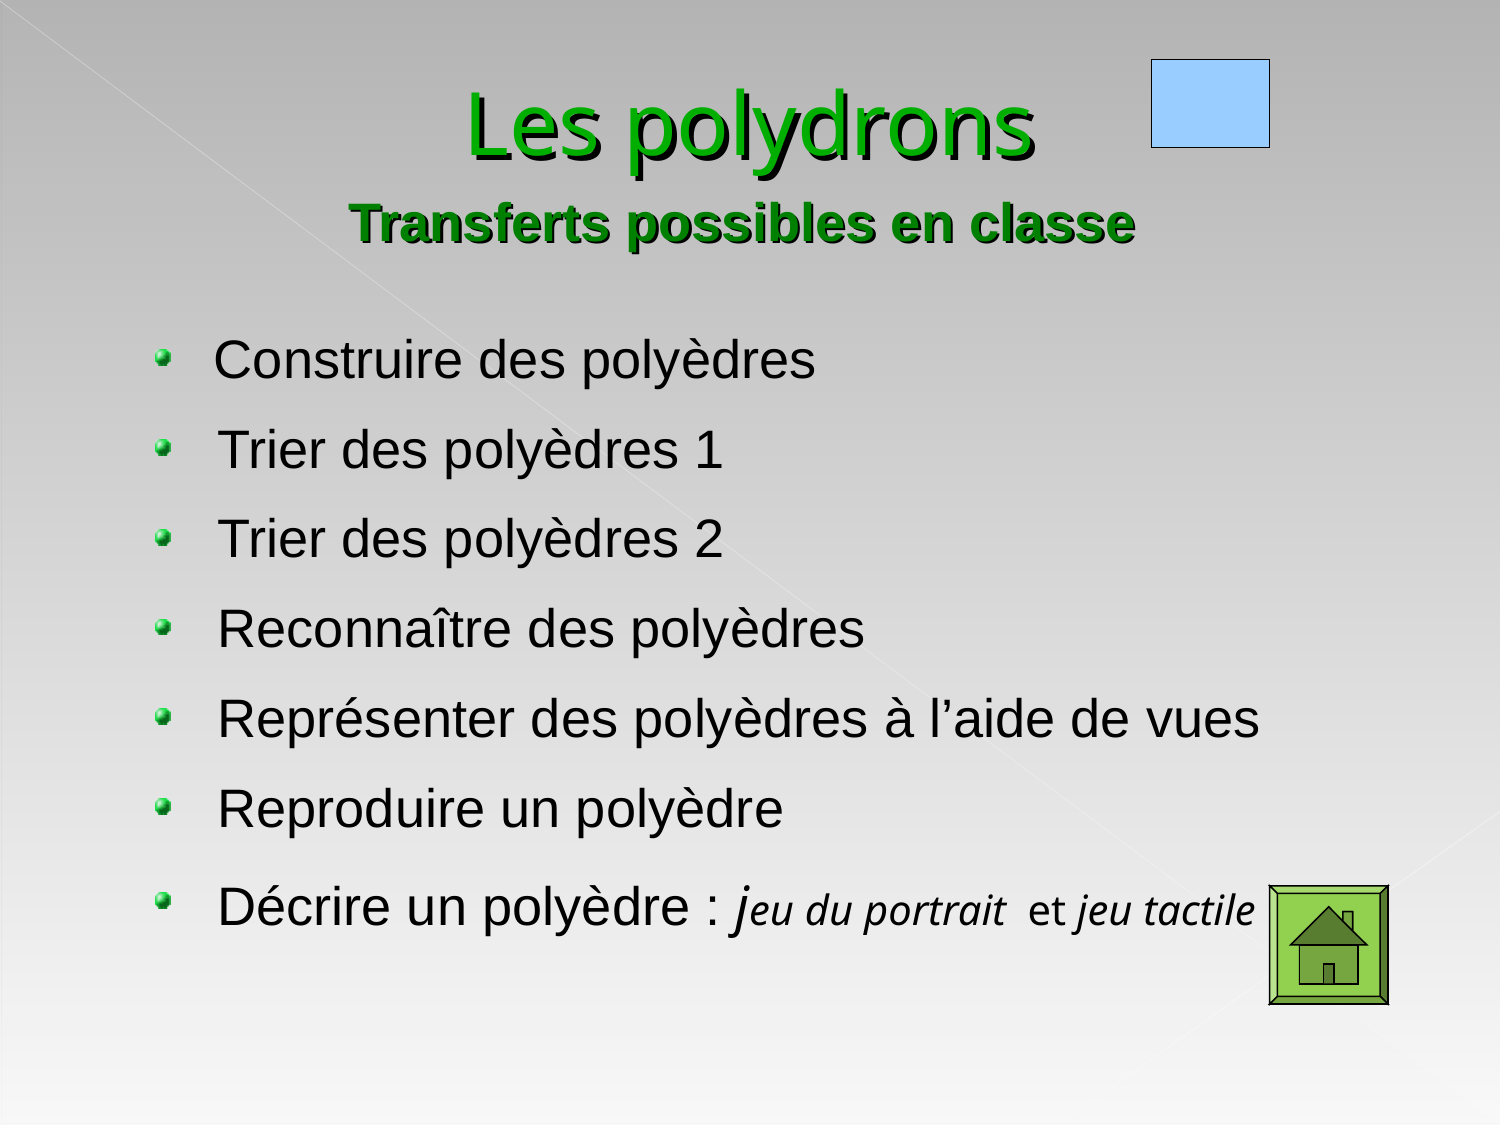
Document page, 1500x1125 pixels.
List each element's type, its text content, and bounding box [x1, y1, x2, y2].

subtitle Transferts possibles en classe Construire des polyèdres Trier des polyèdres 1 Trier des polyèdres 2 Reconnaître des polyèdres Représenter des polyèdres à l’aide de vues Reproduire un polyèdre Décrire un polyèdre : jeu du portrait et jeu tactile [67, 194, 1418, 945]
text_box [1151, 59, 1270, 148]
text_box [1271, 945, 1388, 1004]
title Les polydrons [96, 29, 1447, 215]
